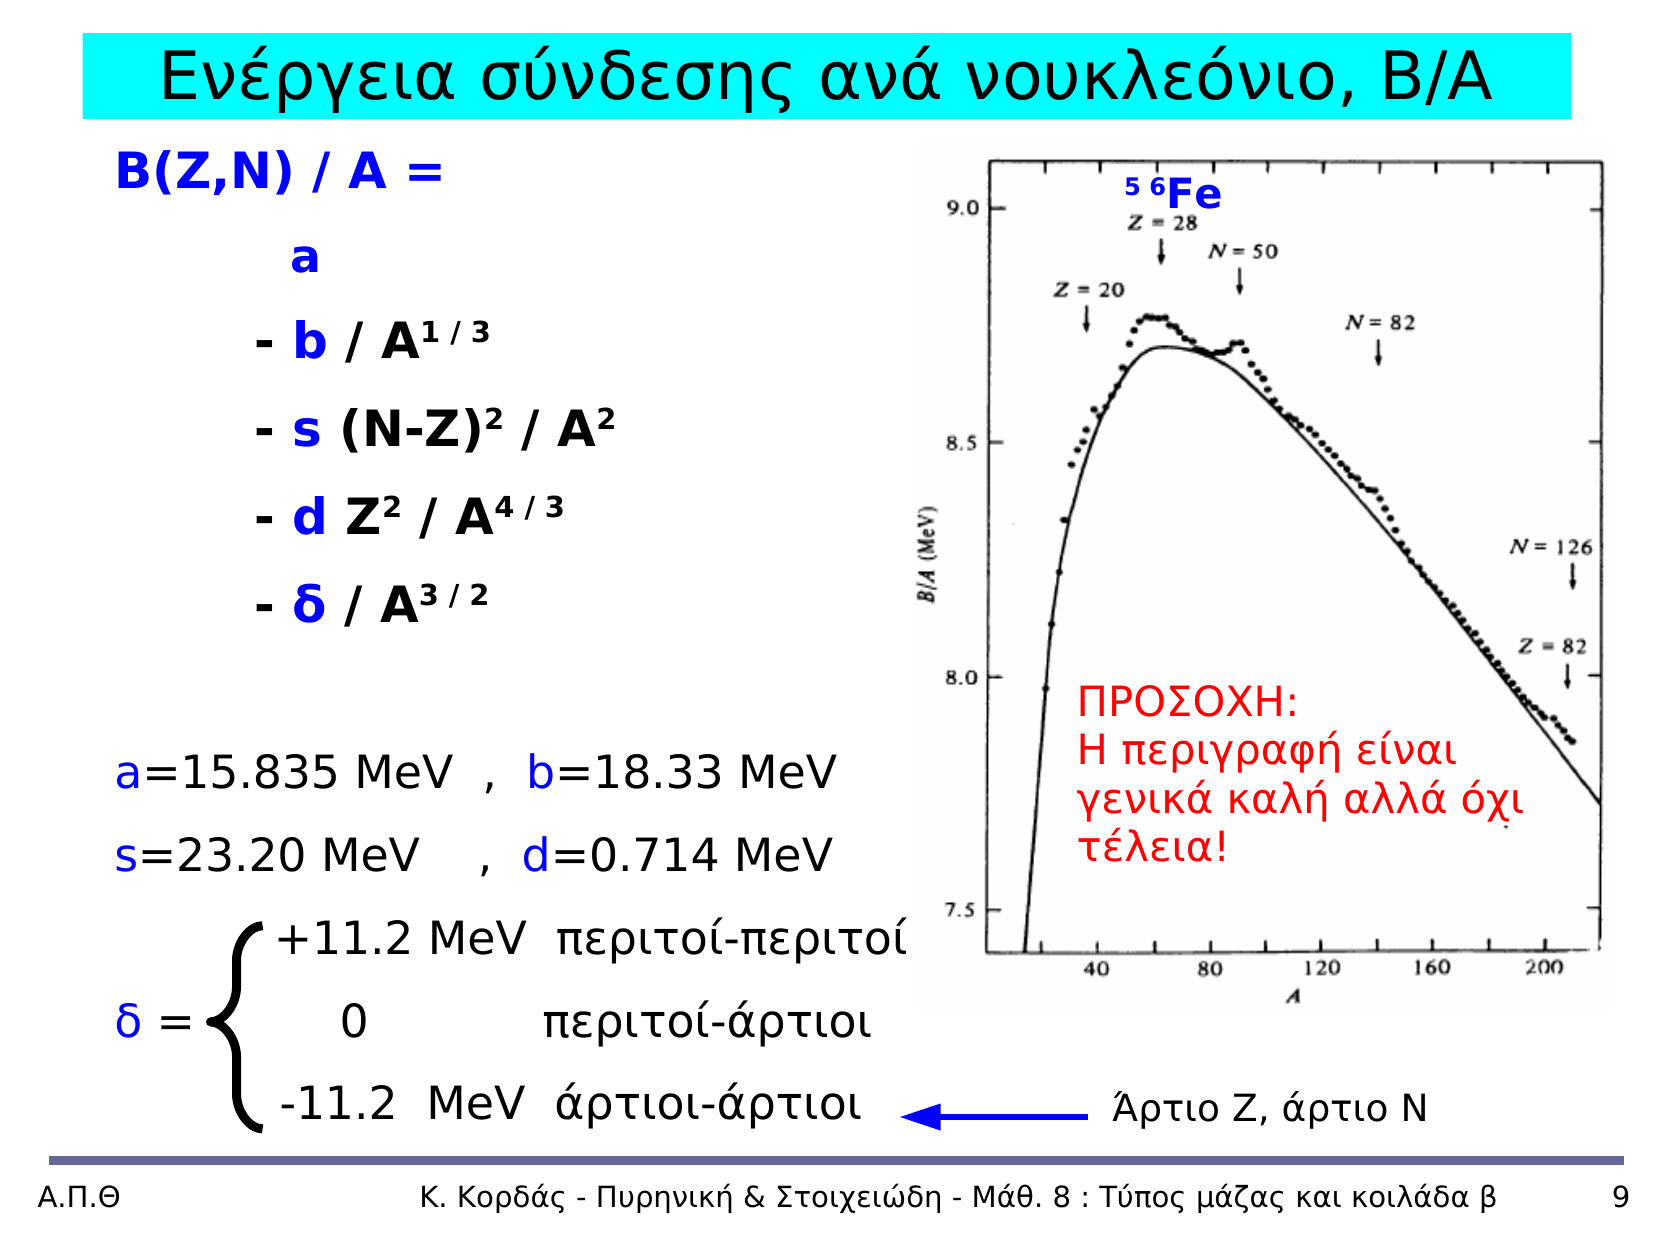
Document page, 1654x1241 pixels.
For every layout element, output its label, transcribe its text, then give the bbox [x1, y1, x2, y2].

picture [914, 132, 1613, 1012]
text_box 5 6Fe [1109, 162, 1260, 276]
text_box ΠΡΟΣΟΧΗ: Η περιγραφή είναι γενικά καλή αλλά όχι τέλεια! [1061, 670, 1576, 901]
text_box Άρτιο Ζ, άρτιο Ν [1097, 1079, 1511, 1139]
list Β(Ζ,Ν) / Α = a - b / A1 / 3 - s (N-Z)2 / A2 - d Z2 / A4 / 3 - δ / A3 / 2 a=15.835 MeV , b=18.33 MeV s=23.20 MeV , d=0.714 MeV +11.2 MeV περιτοί-περιτοί δ = 0 περιτοί-άρτιοι -11.2 MeV άρτιοι-άρτιοι [43, 141, 1619, 1140]
title Ενέργεια σύνδεσης ανά νουκλεόνιο, Β/Α [82, 33, 1571, 119]
